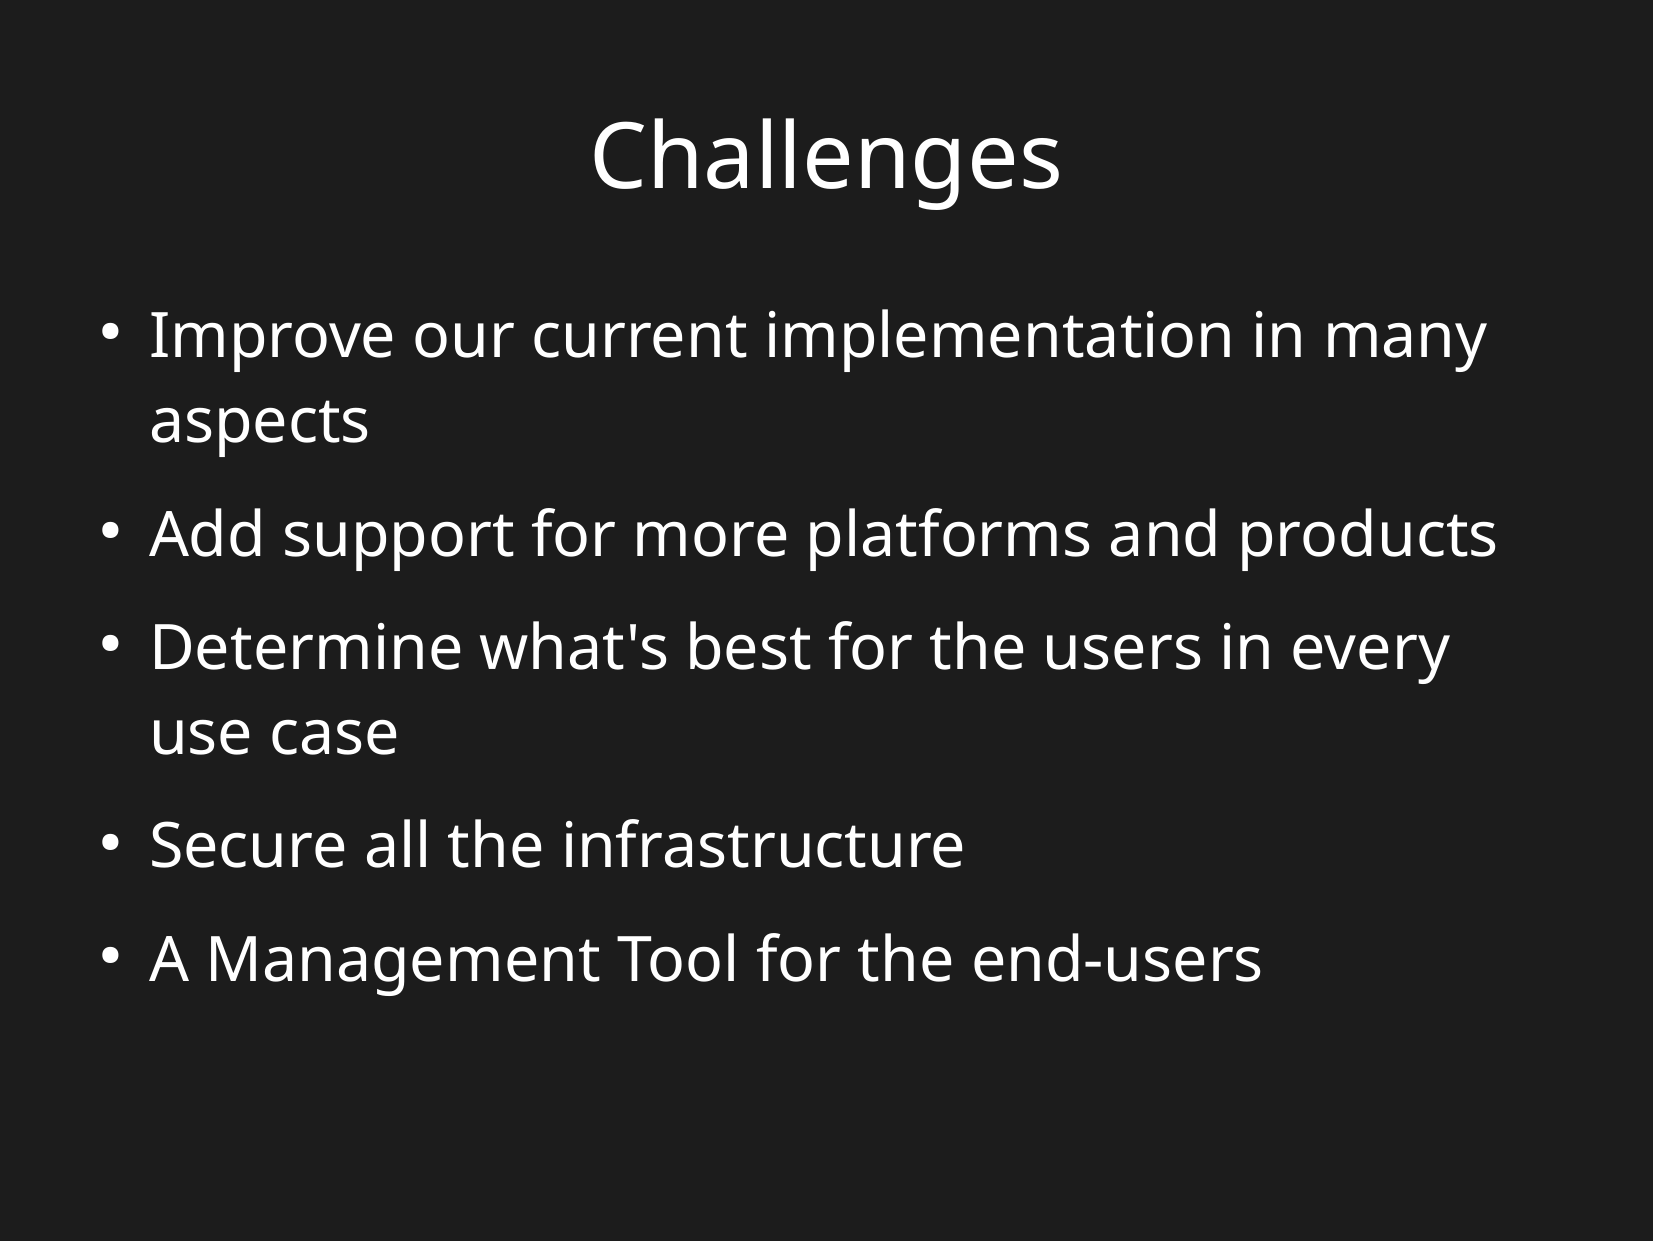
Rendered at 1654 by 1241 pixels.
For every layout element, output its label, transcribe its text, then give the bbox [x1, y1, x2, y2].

list Improve our current implementation in many aspects Add support for more platforms and products Determine what's best for the users in every use case Secure all the infrastructure A Management Tool for the end-users [82, 290, 1571, 1010]
title Challenges [82, 49, 1571, 257]
